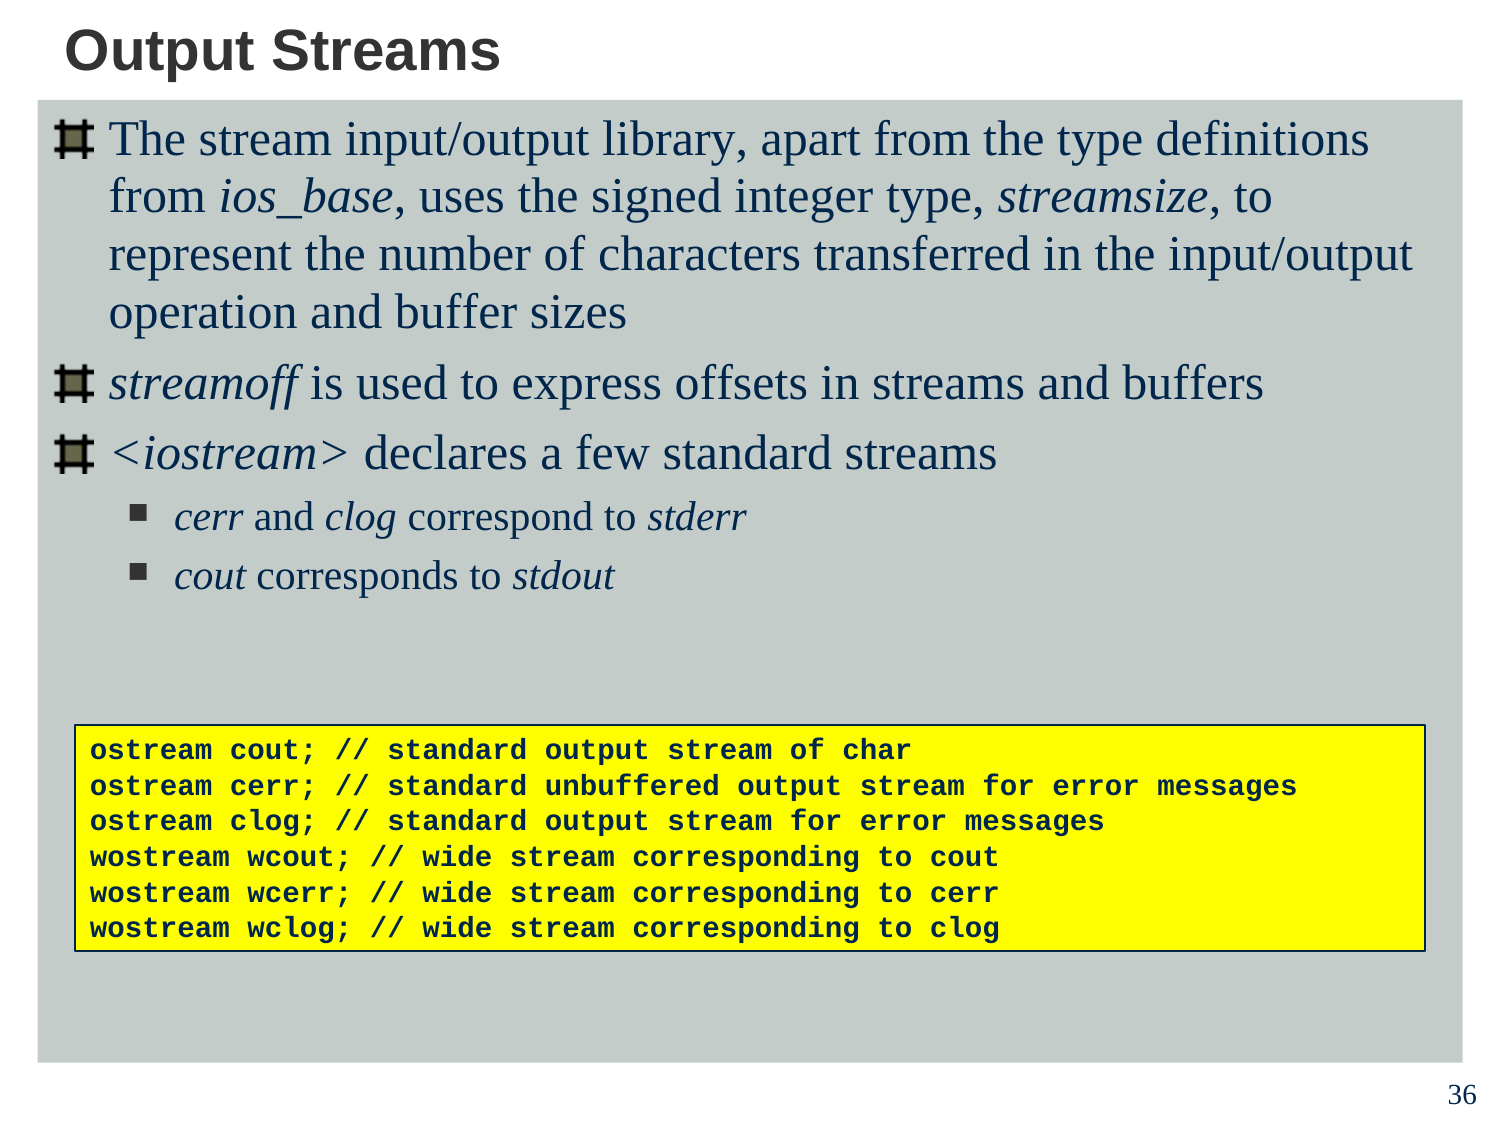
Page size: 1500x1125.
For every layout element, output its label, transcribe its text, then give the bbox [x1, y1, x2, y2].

title Output Streams [50, 0, 1450, 91]
list The stream input/output library, apart from the type definitions from ios_base, uses the signed integer type, streamsize, to represent the number of characters transferred in the input/output operation and buffer sizes streamoff is used to express offsets in streams and buffers <iostream> declares a few standard streams cerr and clog correspond to stderr cout corresponds to stdout [37, 99, 1463, 1063]
text_box ostream cout; // standard output stream of char ostream cerr; // standard unbuffered output stream for error messages ostream clog; // standard output stream for error messages wostream wcout; // wide stream corresponding to cout wostream wcerr; // wide stream corresponding to cerr wostream wclog; // wide stream corresponding to clog [75, 725, 1426, 982]
